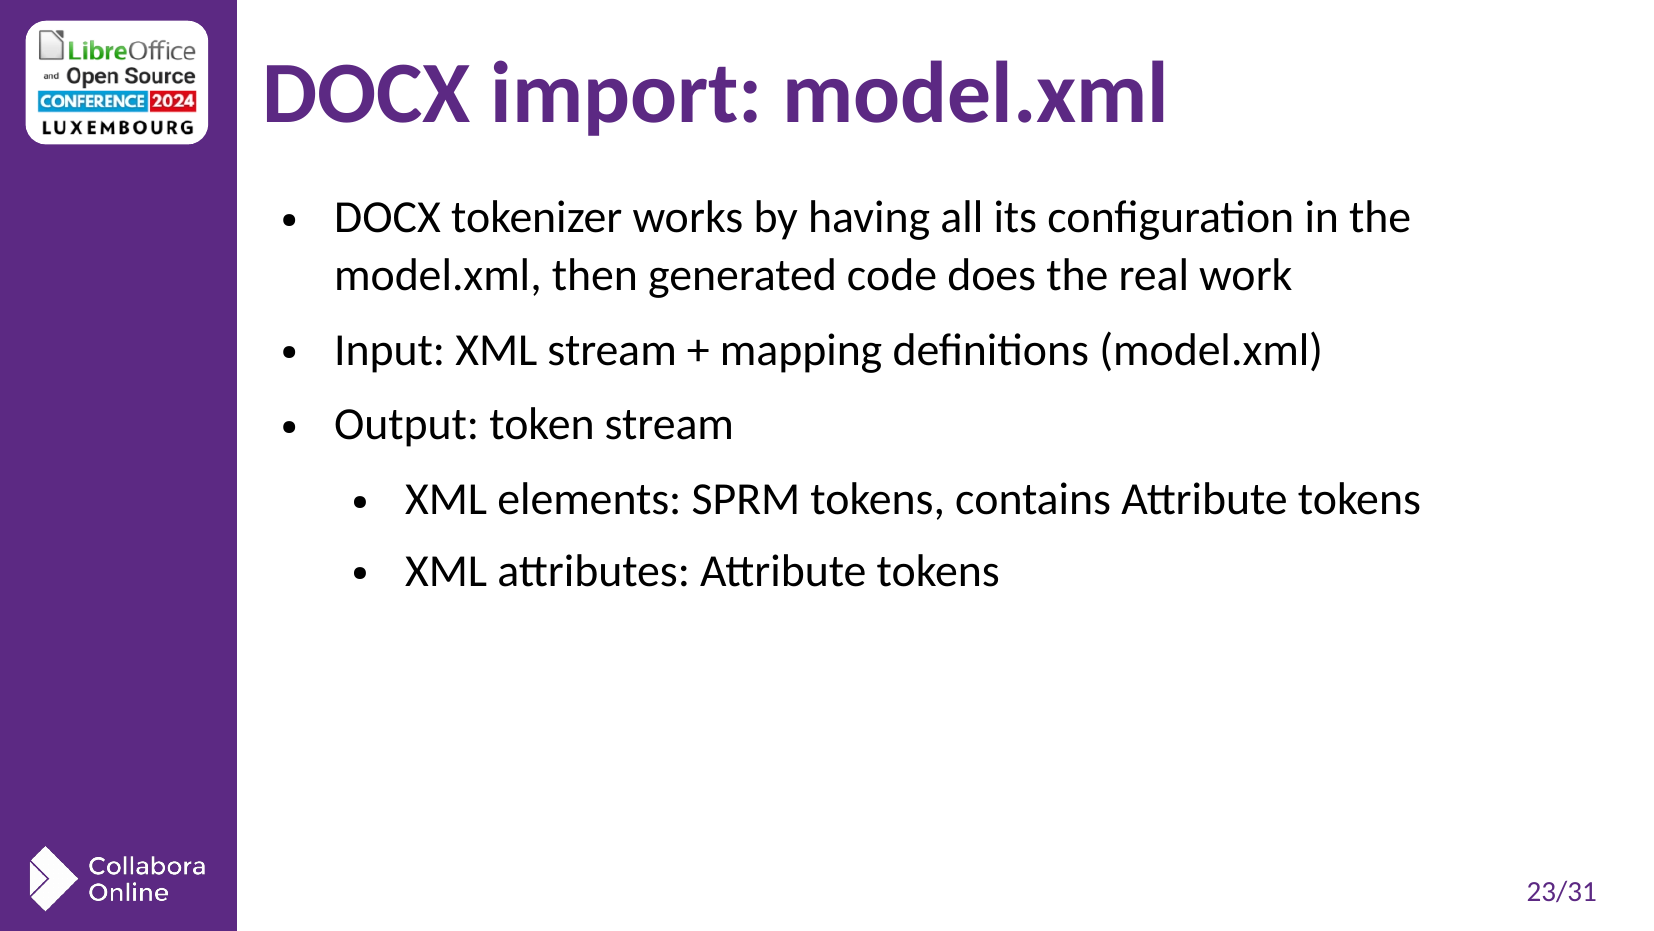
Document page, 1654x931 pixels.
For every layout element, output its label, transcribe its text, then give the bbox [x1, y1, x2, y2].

list DOCX tokenizer works by having all its configuration in the model.xml, then generated code does the real work Input: XML stream + mapping definitions (model.xml) Output: token stream XML elements: SPRM tokens, contains Attribute tokens XML attributes: Attribute tokens [263, 187, 1605, 856]
picture [34, 26, 200, 139]
title DOCX import: model.xml [262, 13, 1644, 145]
picture [25, 841, 209, 916]
